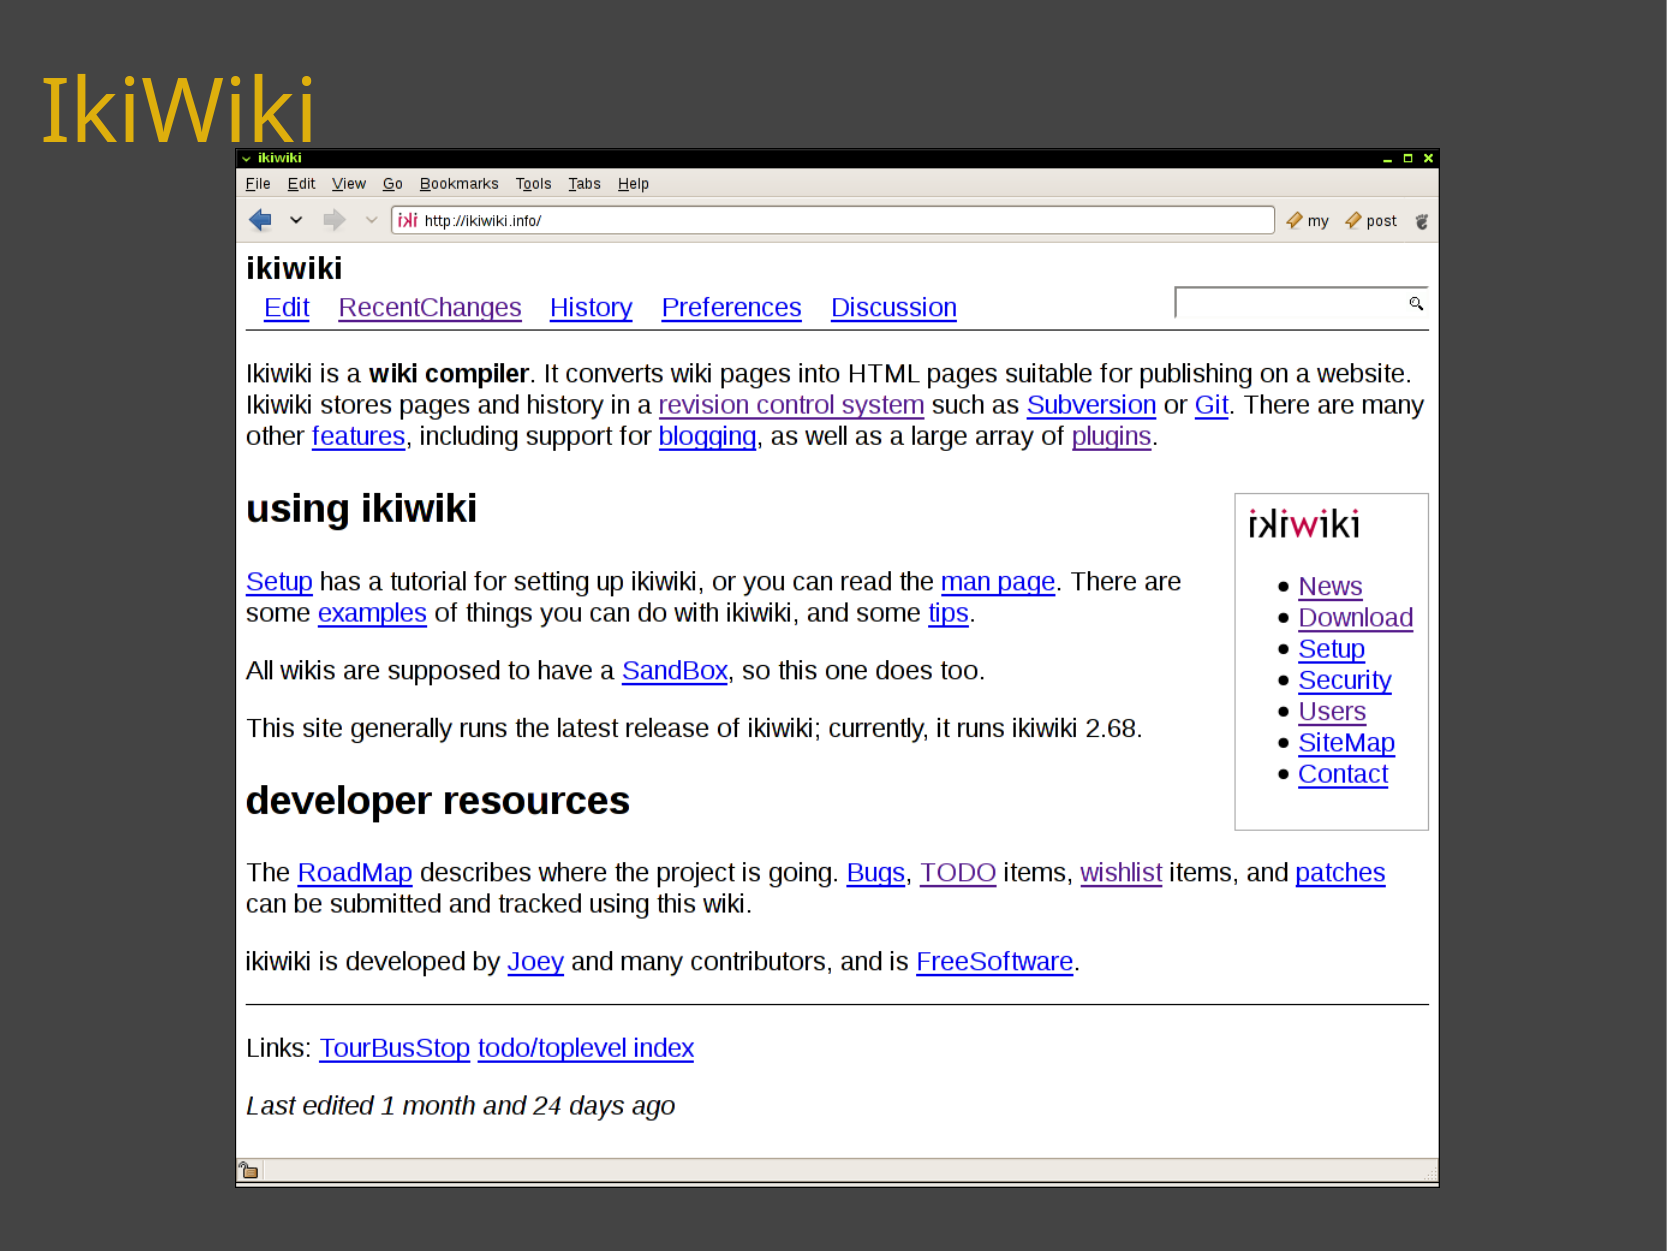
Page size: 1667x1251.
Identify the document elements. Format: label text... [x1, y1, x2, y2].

title IkiWiki [40, 50, 1627, 201]
picture [0, 0, 1667, 1251]
